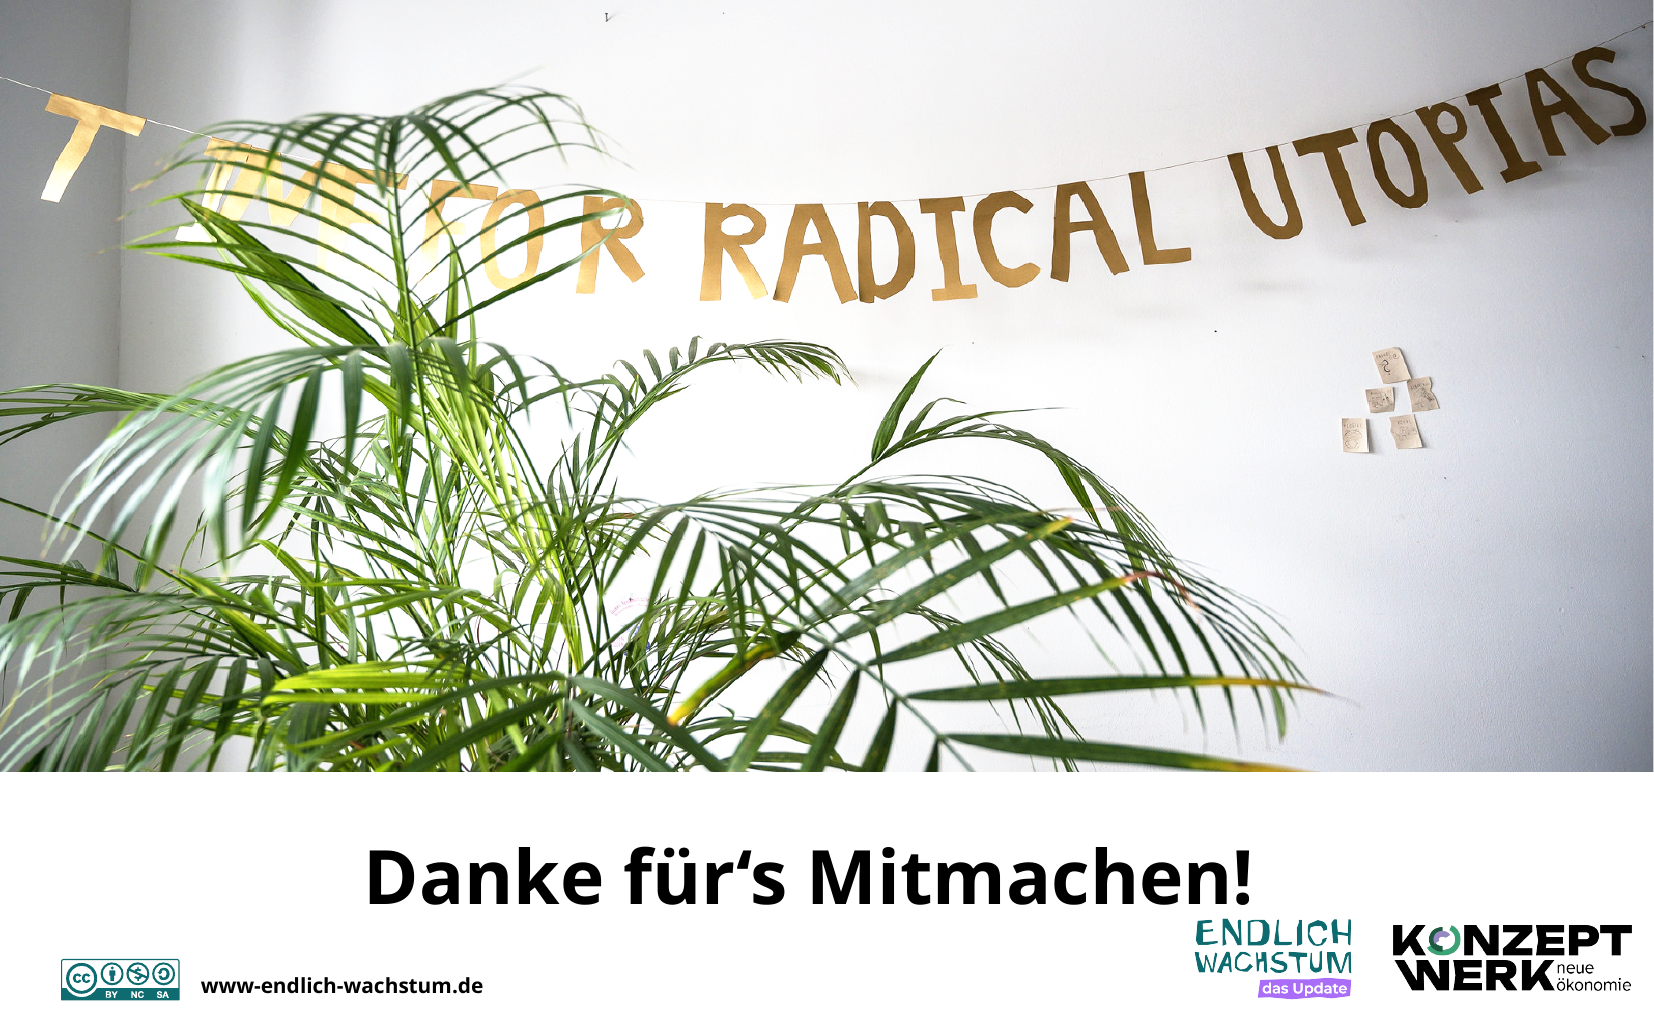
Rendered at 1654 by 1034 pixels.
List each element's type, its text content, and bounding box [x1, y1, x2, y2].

picture [0, 0, 1654, 772]
title Danke für‘s Mitmachen! [65, 789, 1554, 962]
picture [1176, 962, 1374, 1011]
picture [1387, 917, 1636, 997]
